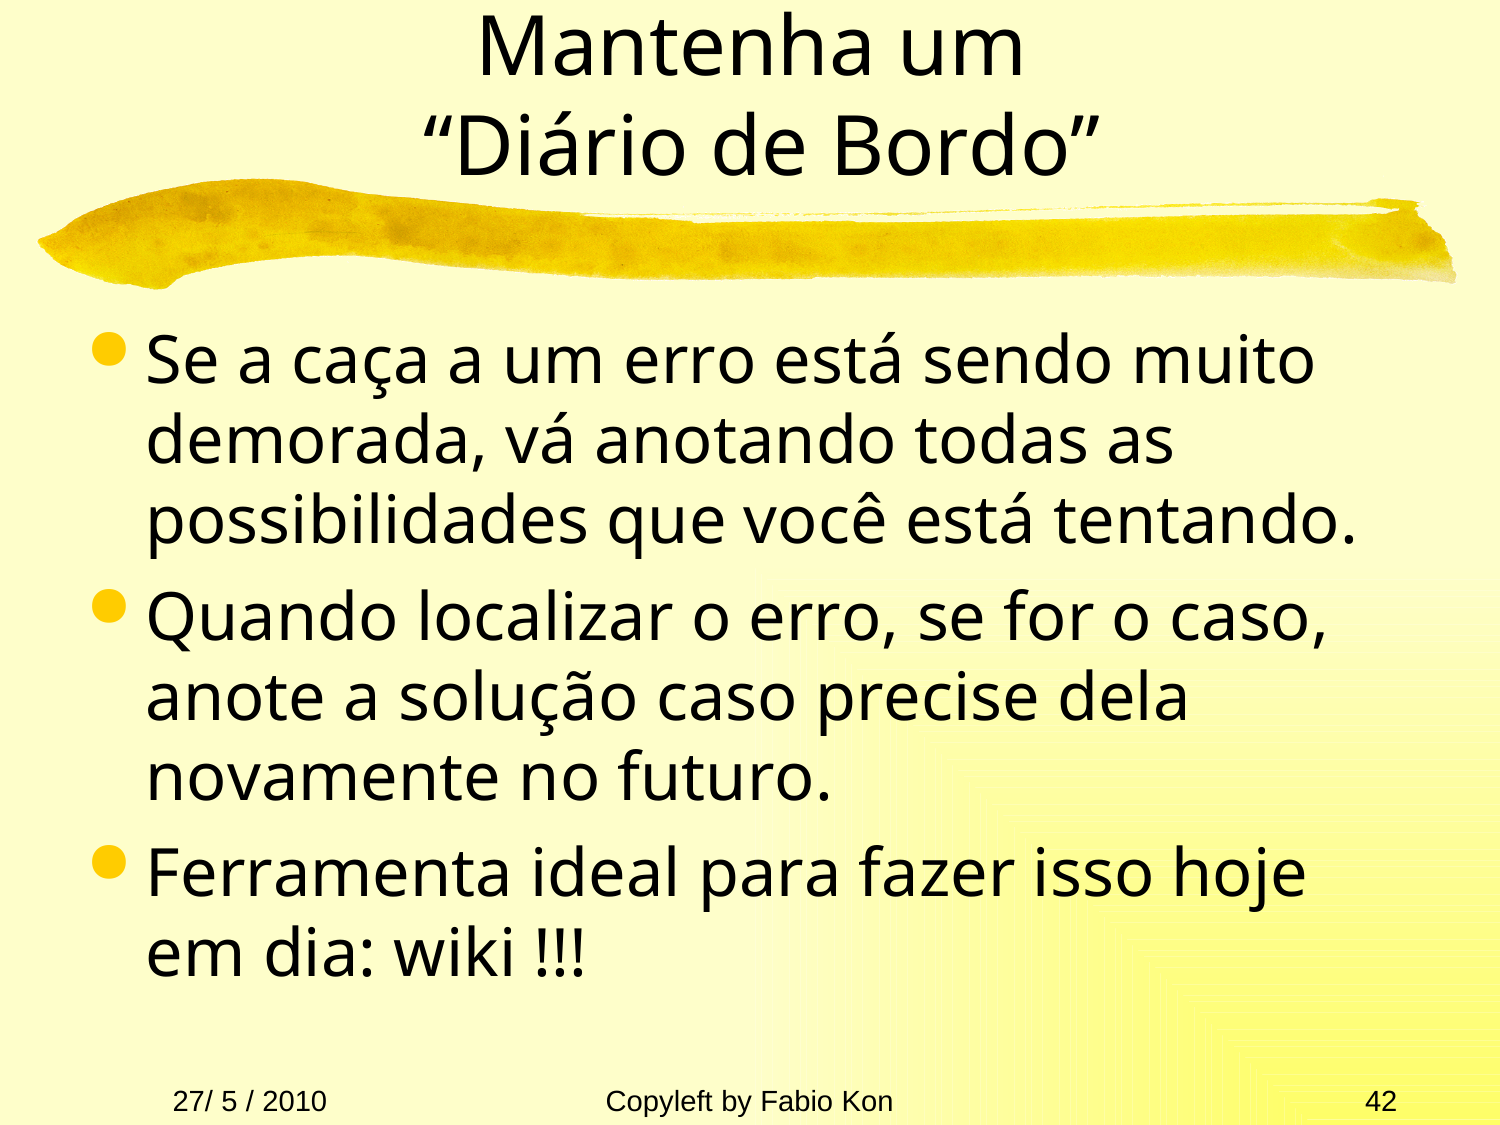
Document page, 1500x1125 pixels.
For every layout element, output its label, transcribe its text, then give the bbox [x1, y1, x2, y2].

picture [24, 174, 1463, 297]
list Se a caça a um erro está sendo muito demorada, vá anotando todas as possibilidades que você está tentando. Quando localizar o erro, se for o caso, anote a solução caso precise dela novamente no futuro. Ferramenta ideal para fazer isso hoje em dia: wiki !!! [74, 309, 1417, 998]
title Mantenha um “Diário de Bordo” [125, 0, 1401, 200]
